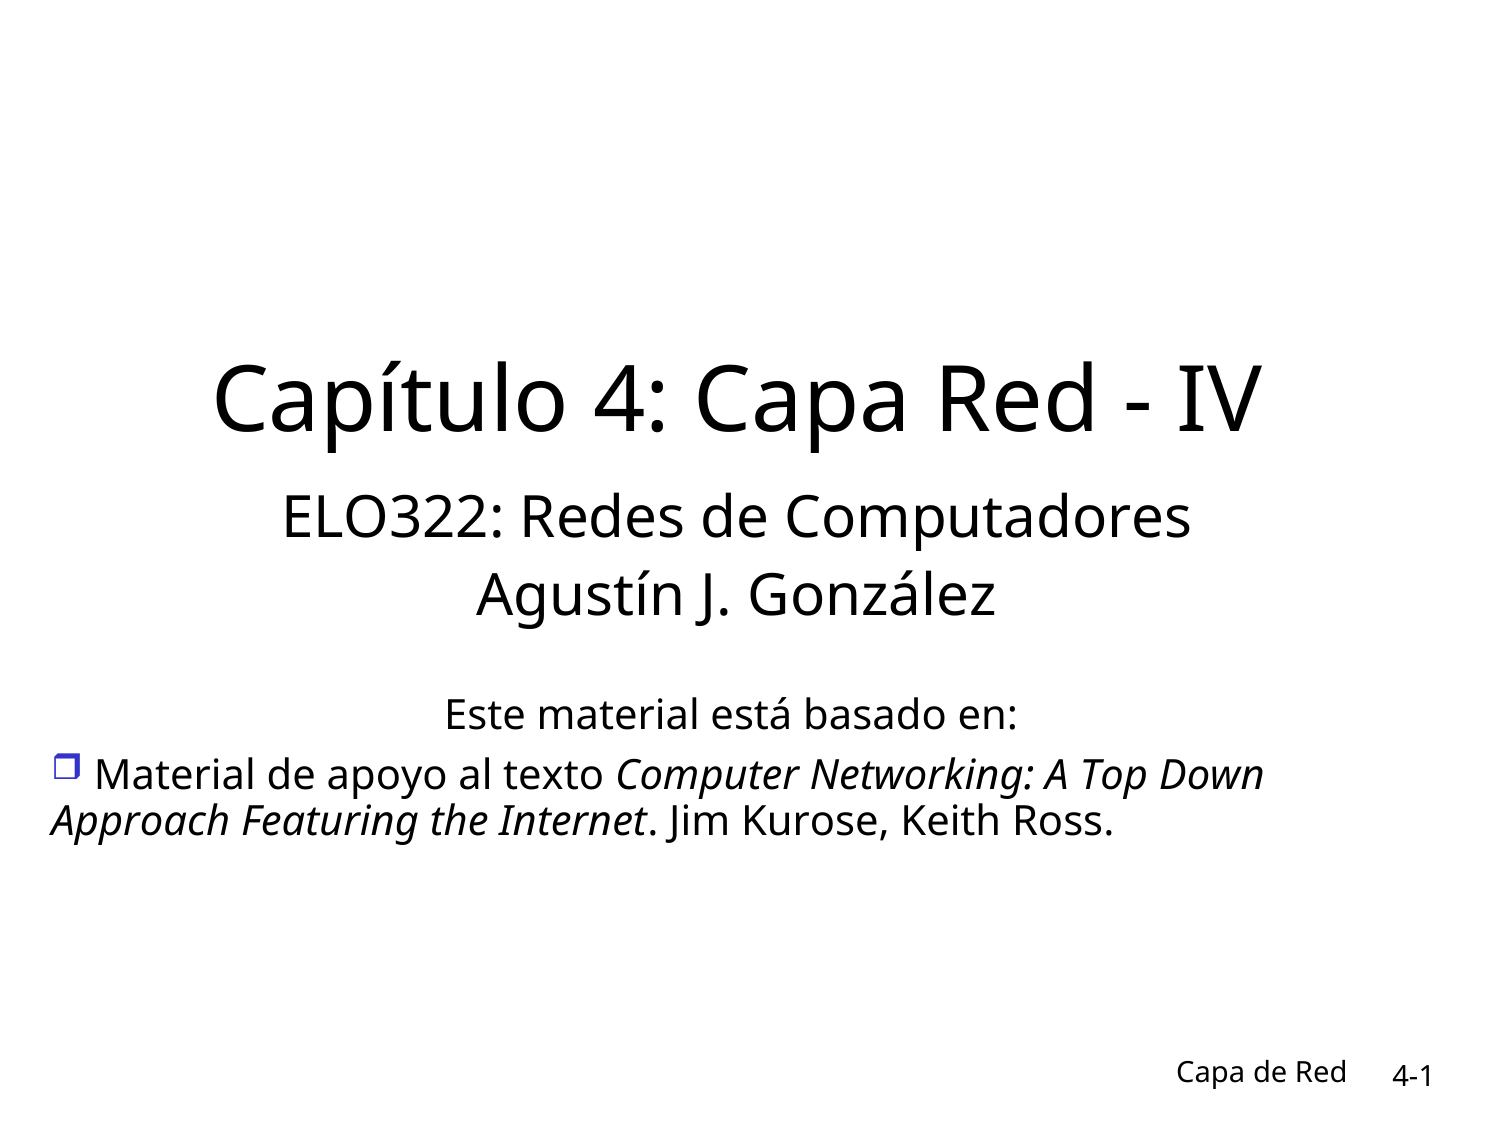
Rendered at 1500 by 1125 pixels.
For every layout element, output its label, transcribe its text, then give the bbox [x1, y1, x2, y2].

title Capítulo 4: Capa Red - IV [99, 274, 1375, 479]
subtitle ELO322: Redes de Computadores Agustín J. González Este material está basado en: Material de apoyo al texto Computer Networking: A Top Down Approach Featuring the Internet. Jim Kurose, Keith Ross. [36, 479, 1437, 1038]
